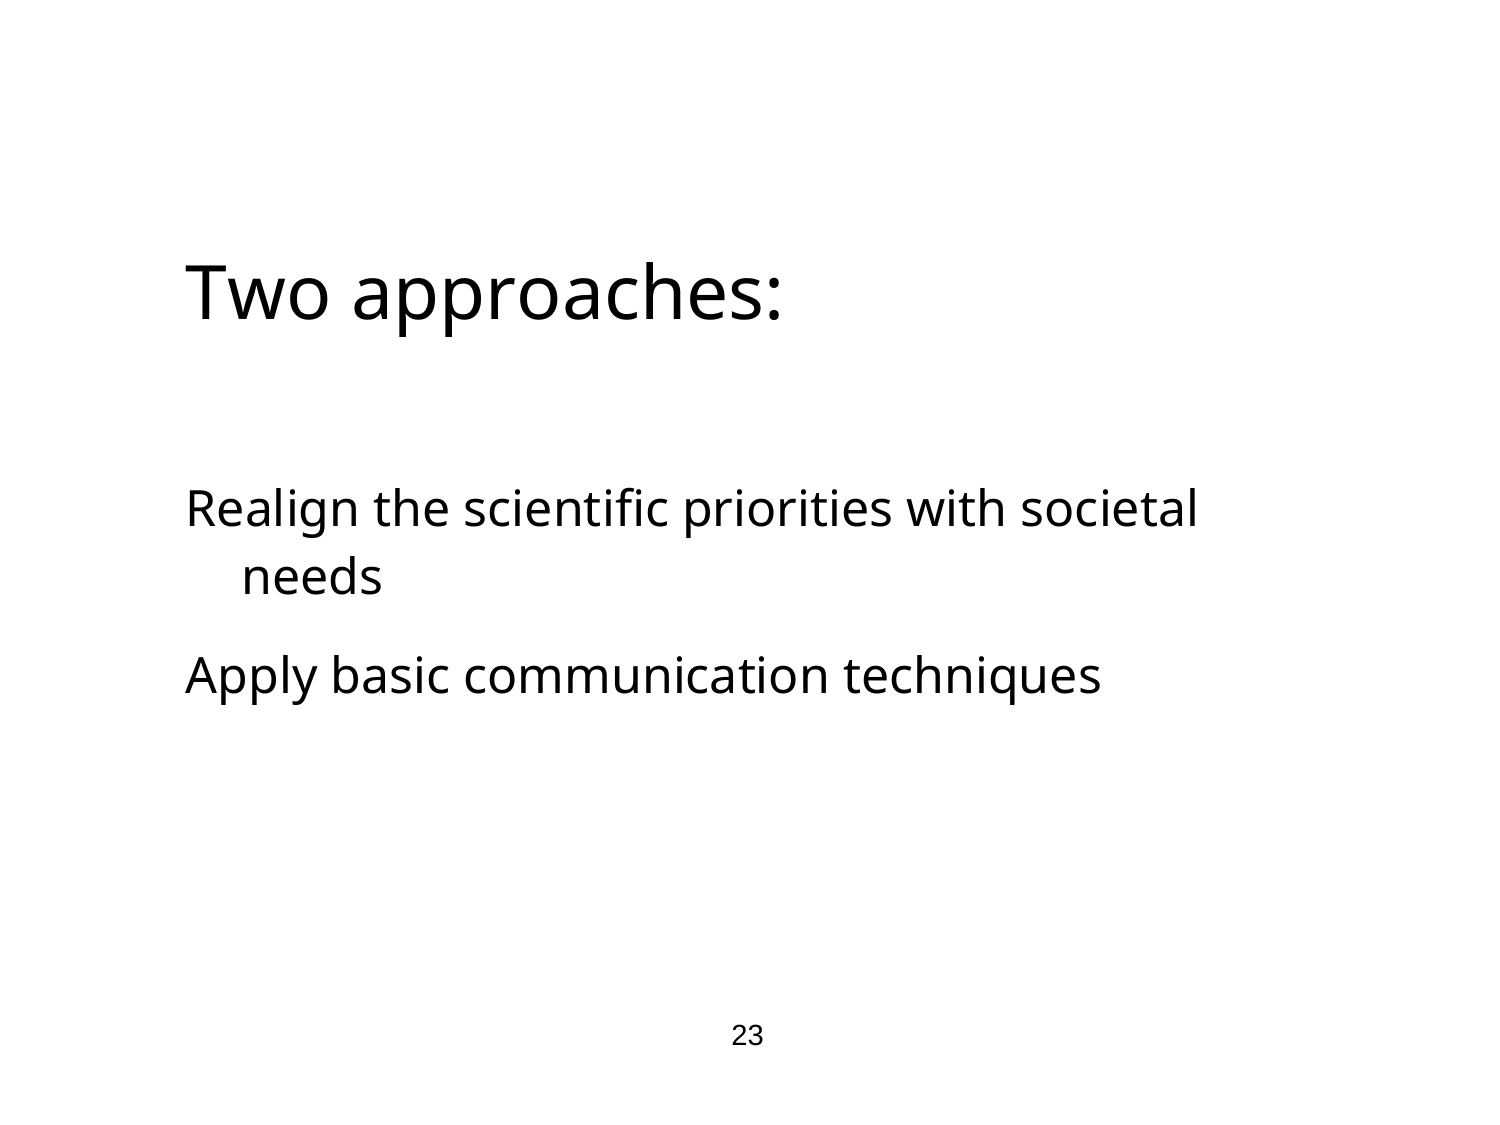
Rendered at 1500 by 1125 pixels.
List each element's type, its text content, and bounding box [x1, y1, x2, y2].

text_box Two approaches: Realign the scientific priorities with societal needs Apply basic communication techniques [171, 231, 1353, 916]
